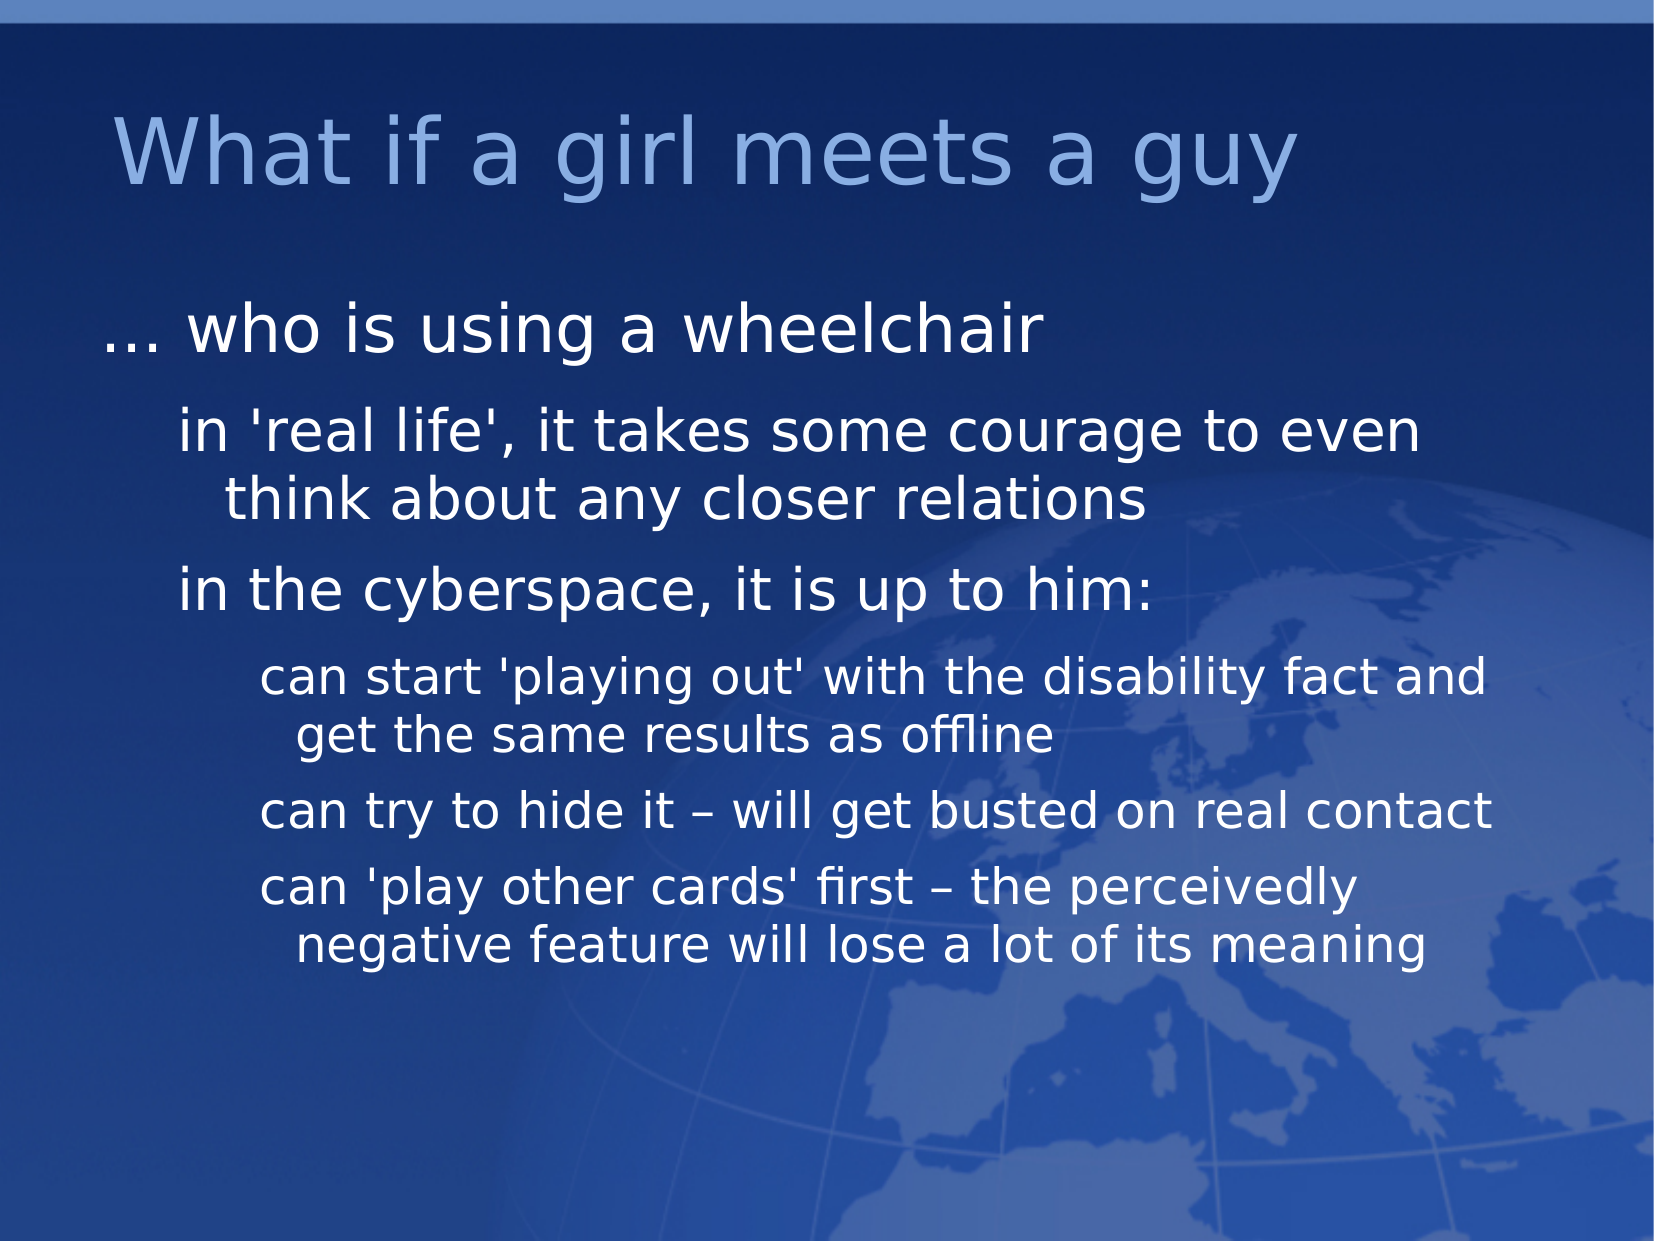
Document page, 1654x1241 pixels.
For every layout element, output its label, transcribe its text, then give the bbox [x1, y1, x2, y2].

list ... who is using a wheelchair in 'real life', it takes some courage to even think about any closer relations in the cyberspace, it is up to him: can start 'playing out' with the disability fact and get the same results as offline can try to hide it – will get busted on real contact can 'play other cards' first – the perceivedly negative feature will lose a lot of its meaning [82, 290, 1571, 1094]
picture [0, 0, 1654, 1241]
title What if a girl meets a guy [82, 56, 1571, 250]
